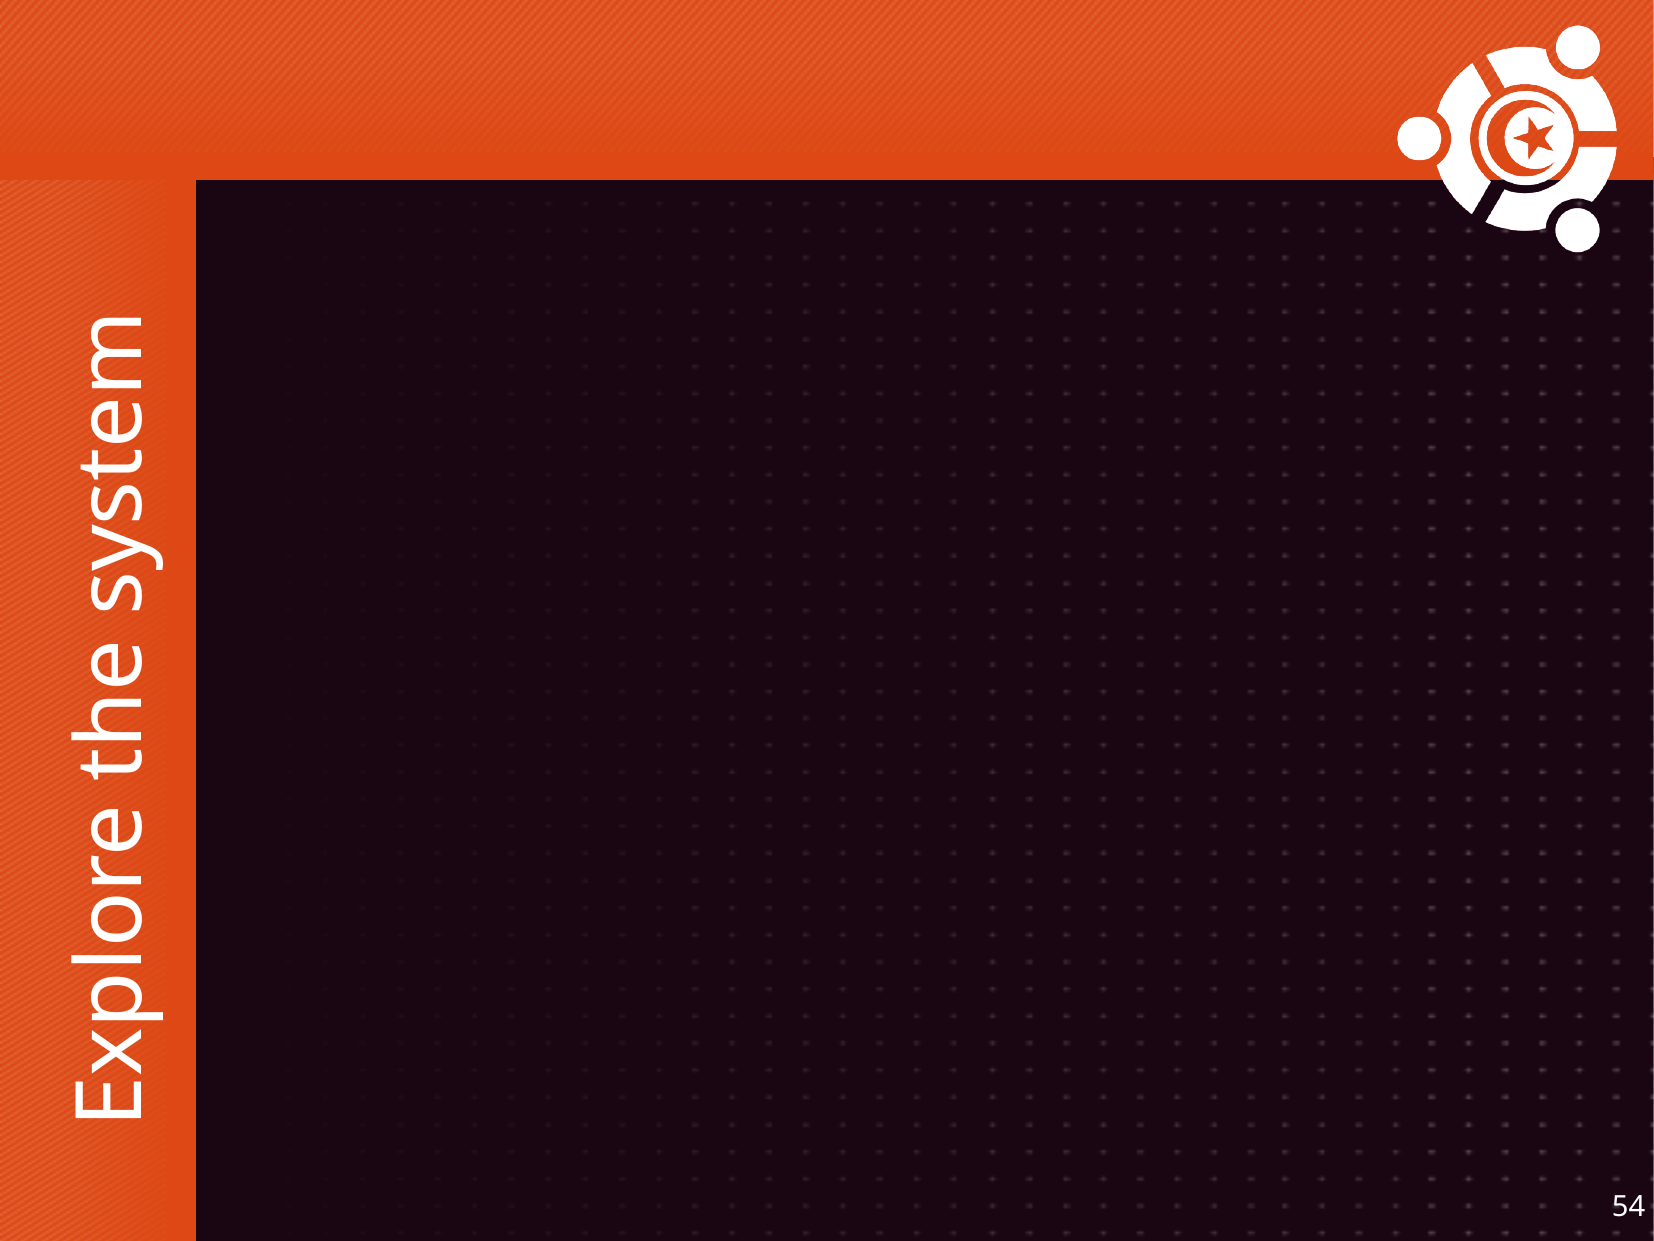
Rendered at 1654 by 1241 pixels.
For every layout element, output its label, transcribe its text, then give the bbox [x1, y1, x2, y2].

title Explore the system [17, 210, 196, 1229]
picture [0, 0, 1654, 1241]
